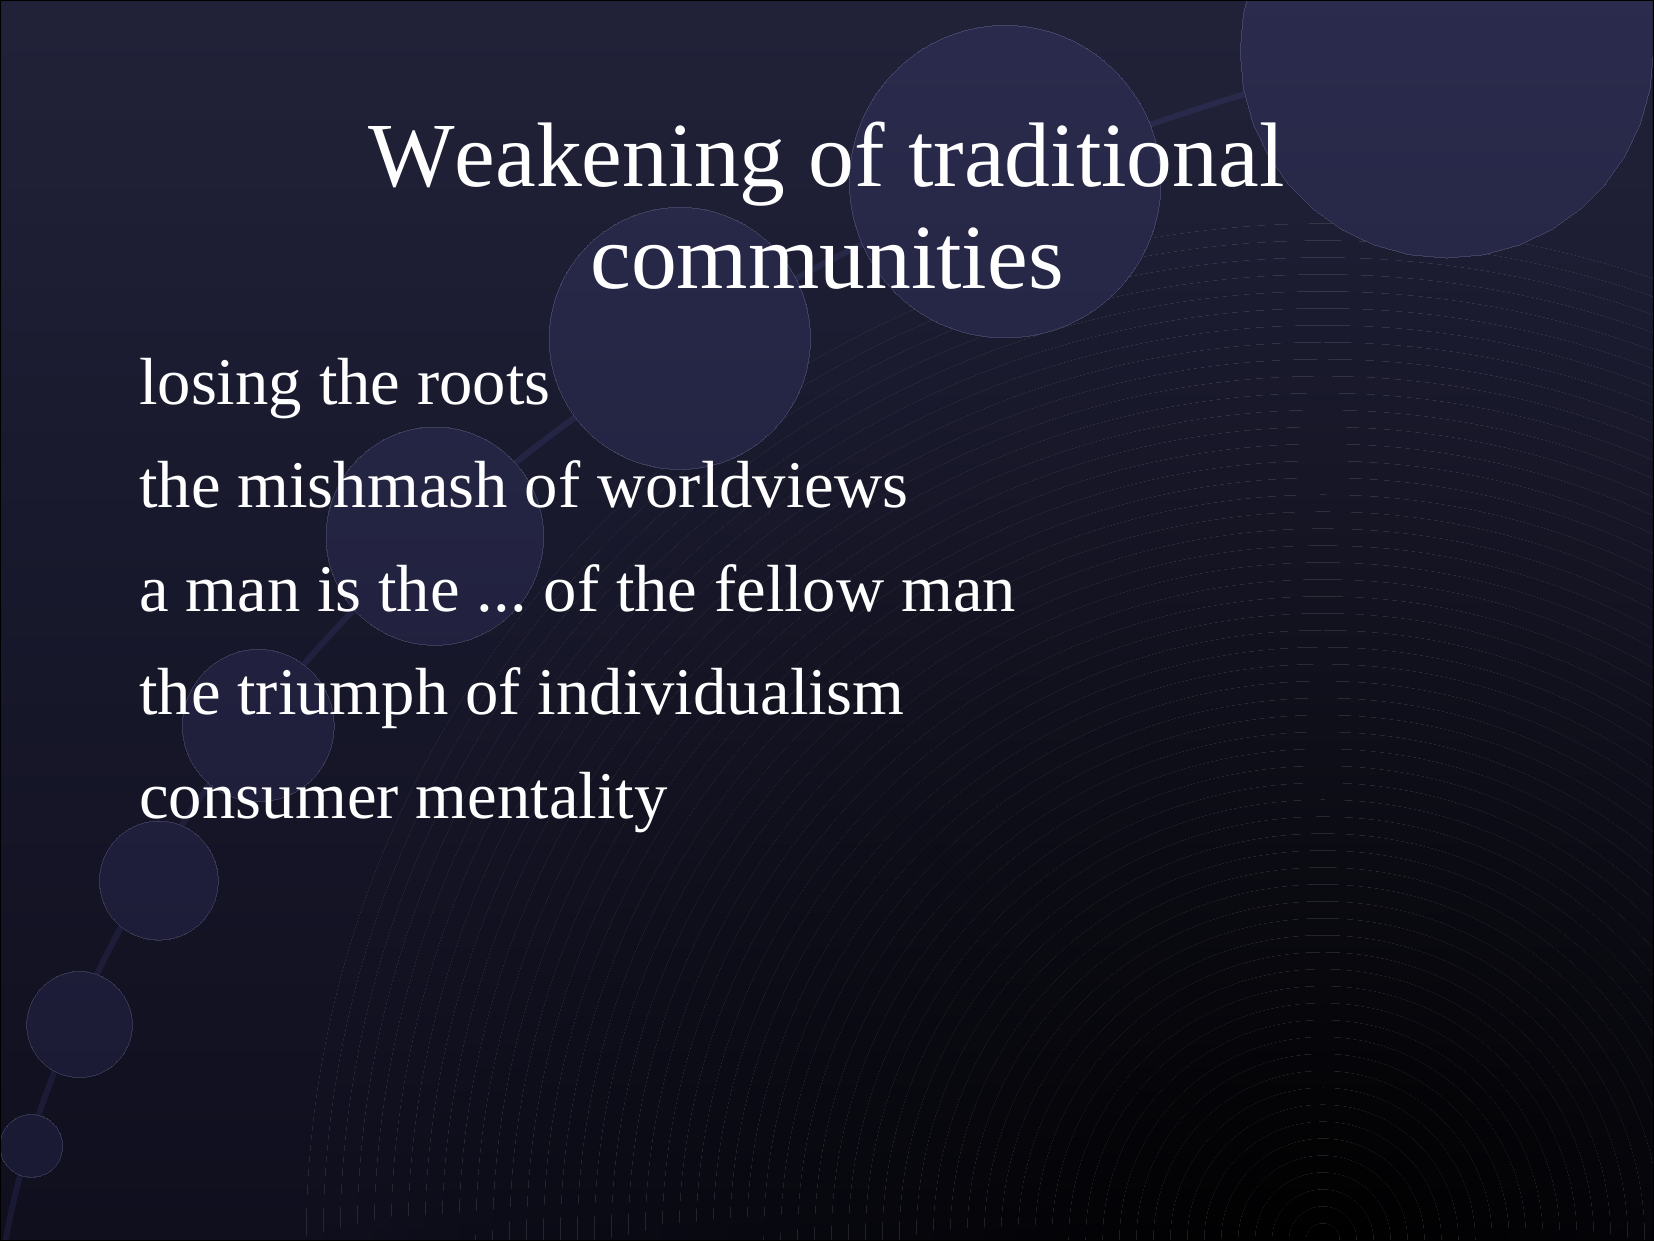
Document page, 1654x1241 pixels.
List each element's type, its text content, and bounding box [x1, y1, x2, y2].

list losing the roots the mishmash of worldviews a man is the ... of the fellow man the triumph of individualism consumer mentality [121, 344, 1534, 1127]
title Weakening of traditional communities [121, 102, 1534, 311]
